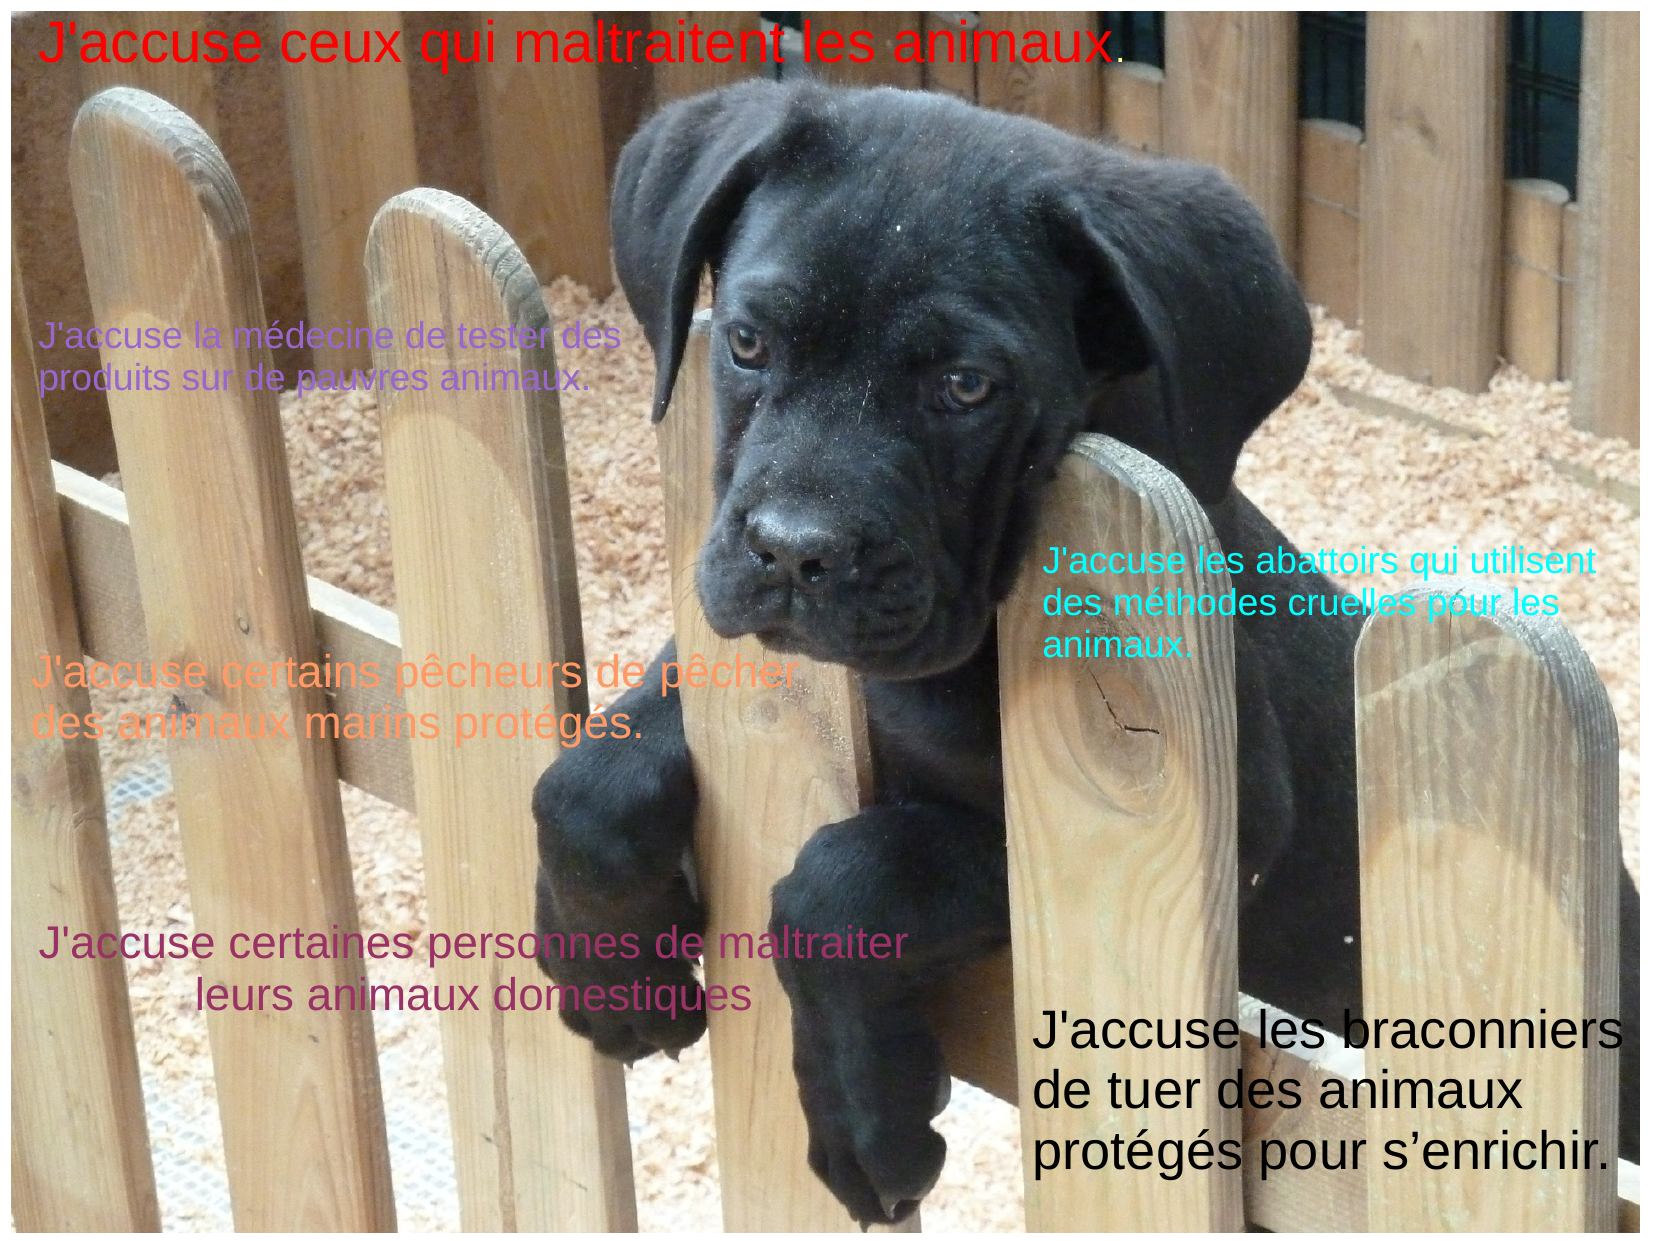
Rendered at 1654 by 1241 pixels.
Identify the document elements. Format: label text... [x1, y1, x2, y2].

text_box J'accuse la médecine de tester des produits sur de pauvres animaux. [23, 307, 638, 438]
text_box J'accuse les braconniers de tuer des animaux protégés pour s’enrichir. [1017, 992, 1654, 1189]
picture [11, 11, 1640, 1233]
text_box J'accuse certaines personnes de maltraiter leurs animaux domestiques [23, 910, 925, 1028]
text_box J'accuse certains pêcheurs de pêcher des animaux marins protégés. [16, 638, 815, 756]
text_box J'accuse ceux qui maltraitent les animaux. [23, 2, 1199, 83]
text_box J'accuse les abattoirs qui utilisent des méthodes cruelles pour les animaux. [1027, 532, 1654, 674]
